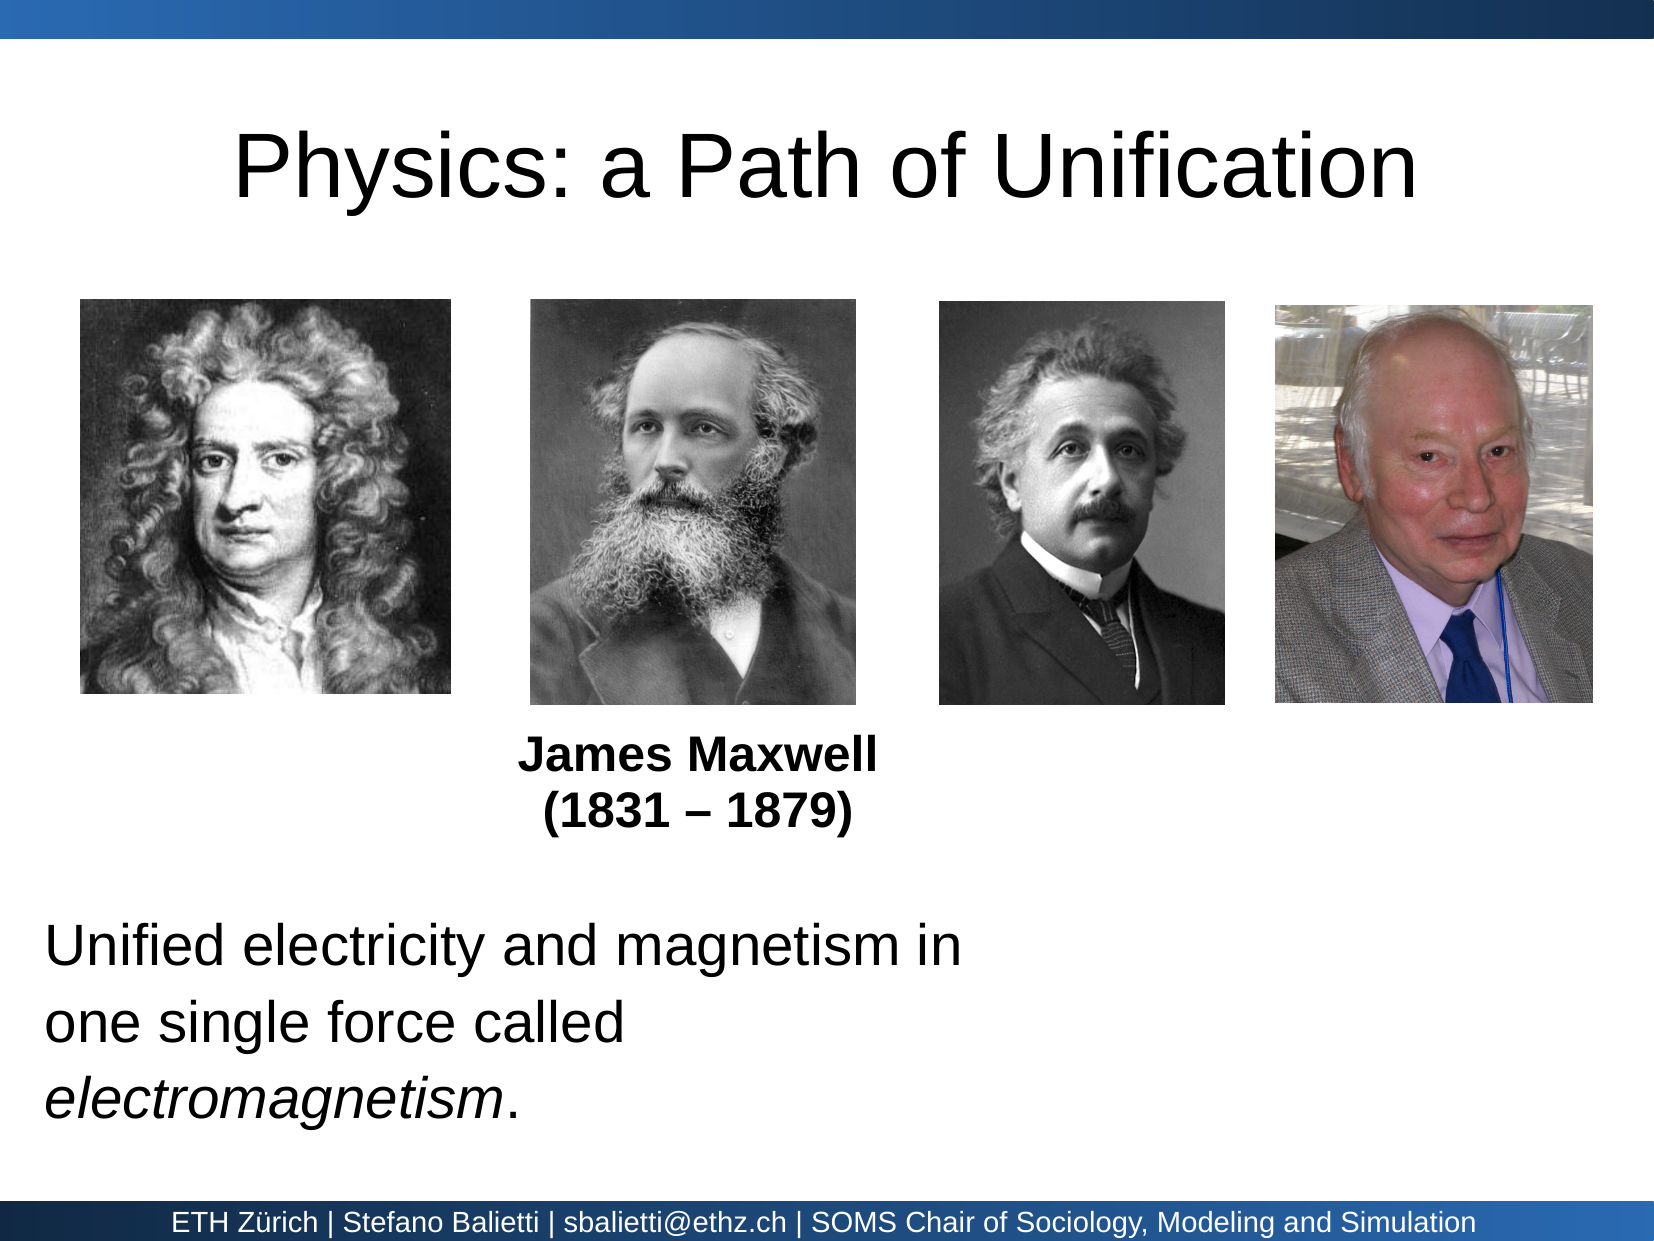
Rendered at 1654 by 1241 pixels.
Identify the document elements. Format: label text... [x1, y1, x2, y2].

picture [1275, 305, 1593, 703]
title Physics: a Path of Unification [0, 116, 1654, 342]
text_box Unified electricity and magnetism in one single force called electromagnetism. [30, 892, 995, 1216]
picture [530, 299, 856, 706]
picture [80, 299, 451, 694]
picture [939, 301, 1225, 706]
text_box James Maxwell (1831 – 1879) [502, 720, 894, 847]
